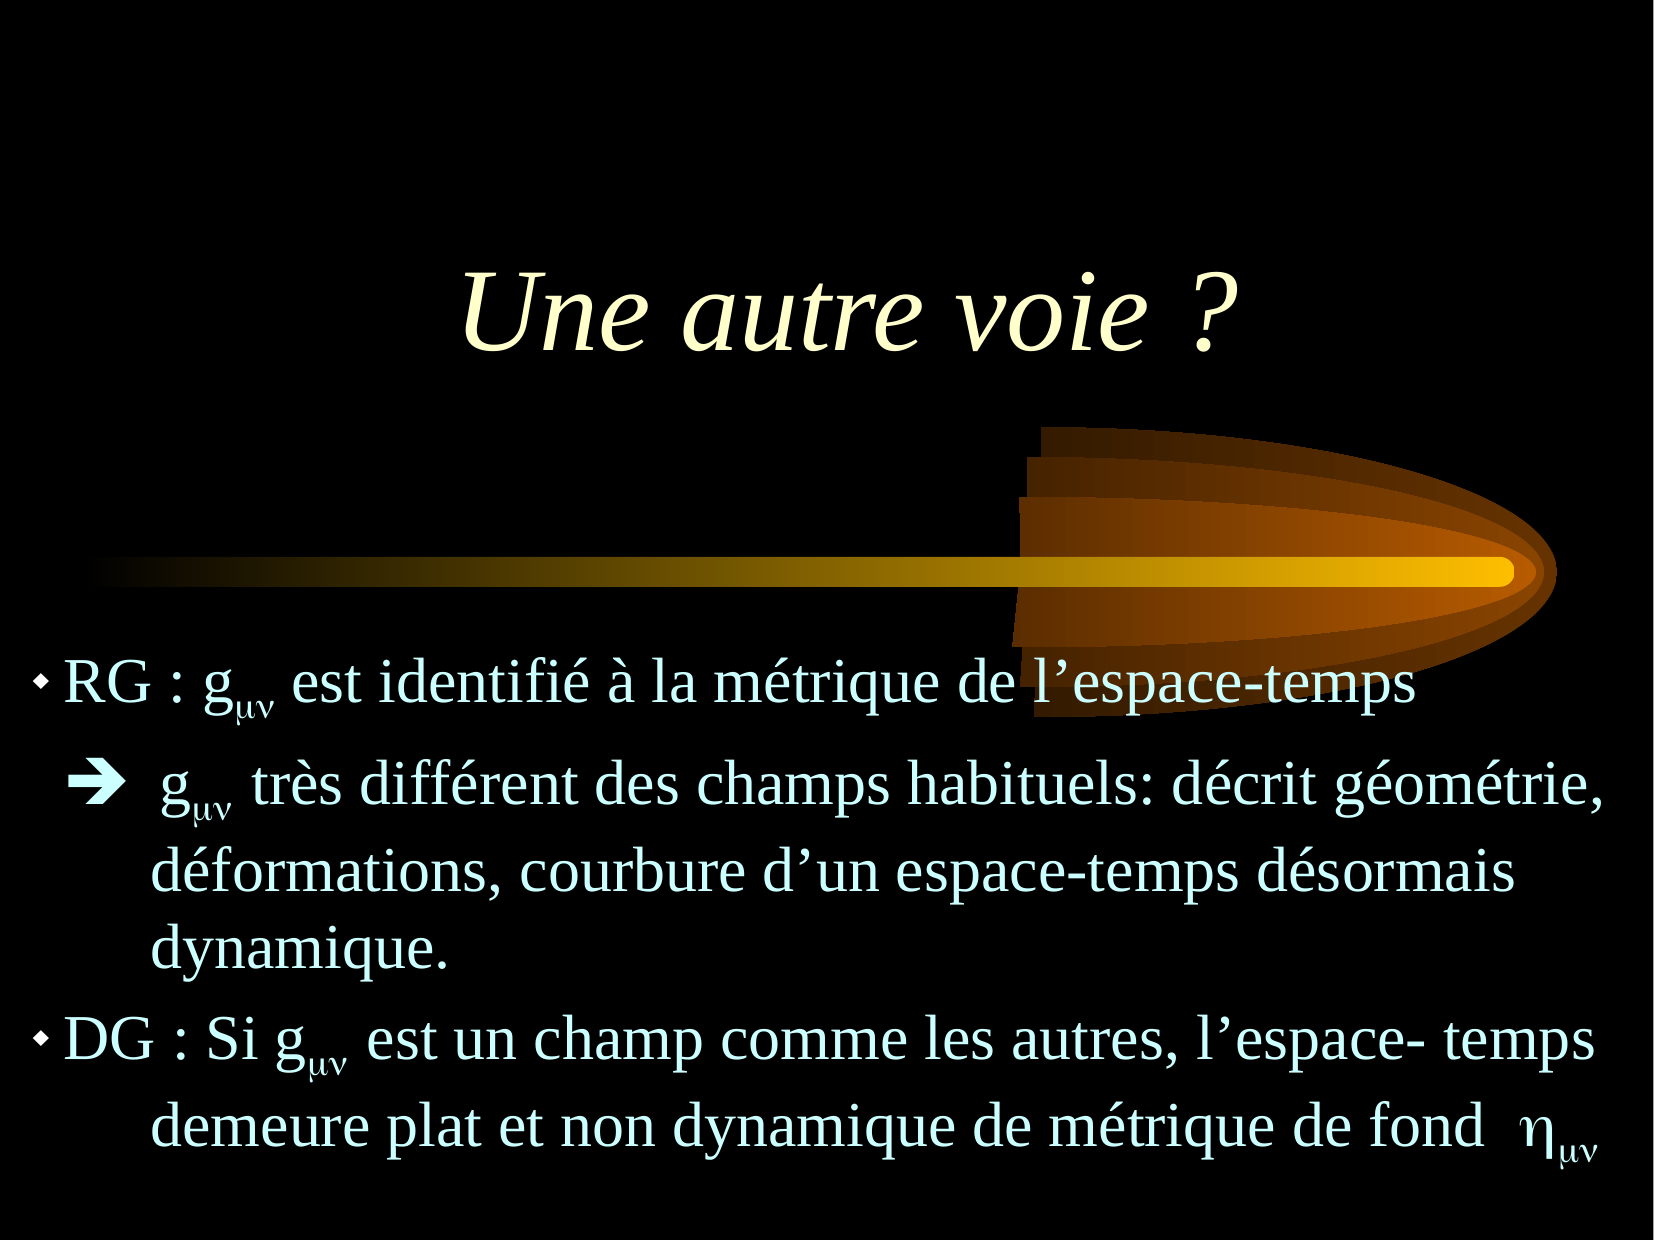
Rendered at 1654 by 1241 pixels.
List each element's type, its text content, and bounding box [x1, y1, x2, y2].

list RG : g est identifié à la métrique de l’espace-temps  gtrès différent des champs habituels: décrit géométrie, déformations, courbure d’un espace-temps désormais dynamique. DG : Si gest un champ comme les autres, l’espace- temps demeure plat et non dynamique de métrique de fond  [17, 540, 1625, 1241]
title Une autre voie ? [330, 224, 1254, 363]
